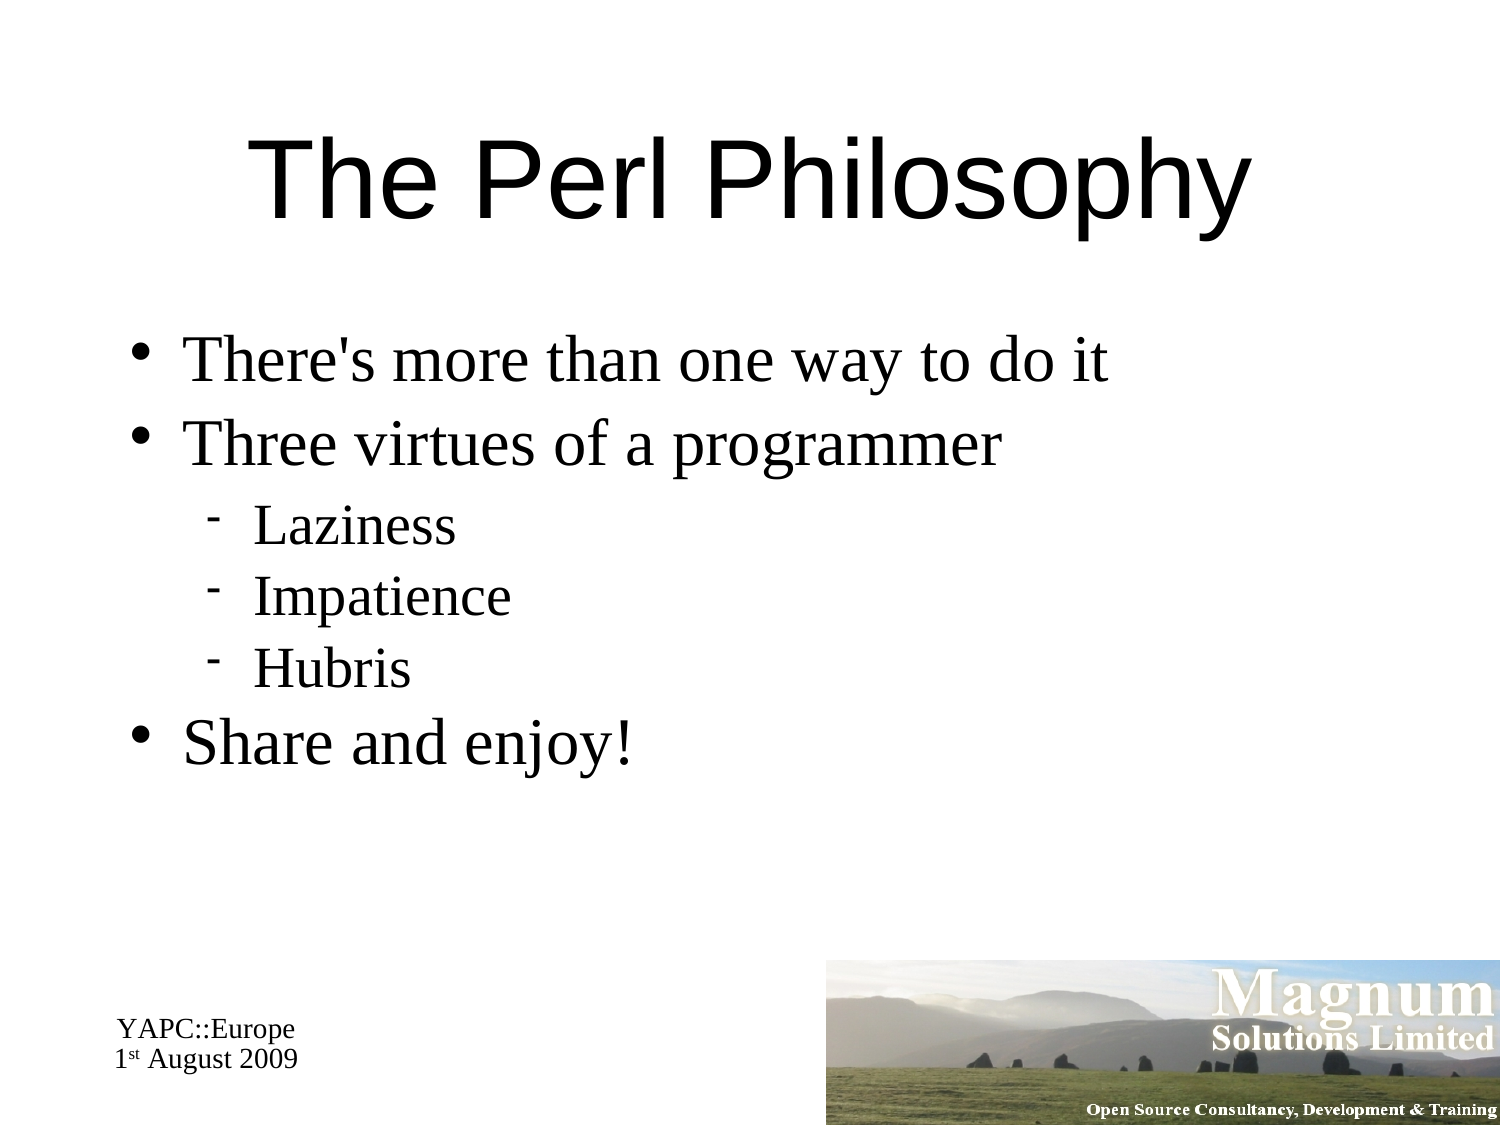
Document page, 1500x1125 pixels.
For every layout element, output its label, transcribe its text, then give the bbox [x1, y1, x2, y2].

picture [826, 960, 1500, 1125]
title The Perl Philosophy [112, 62, 1388, 250]
list There's more than one way to do it Three virtues of a programmer Laziness Impatience Hubris Share and enjoy! [112, 337, 1388, 795]
